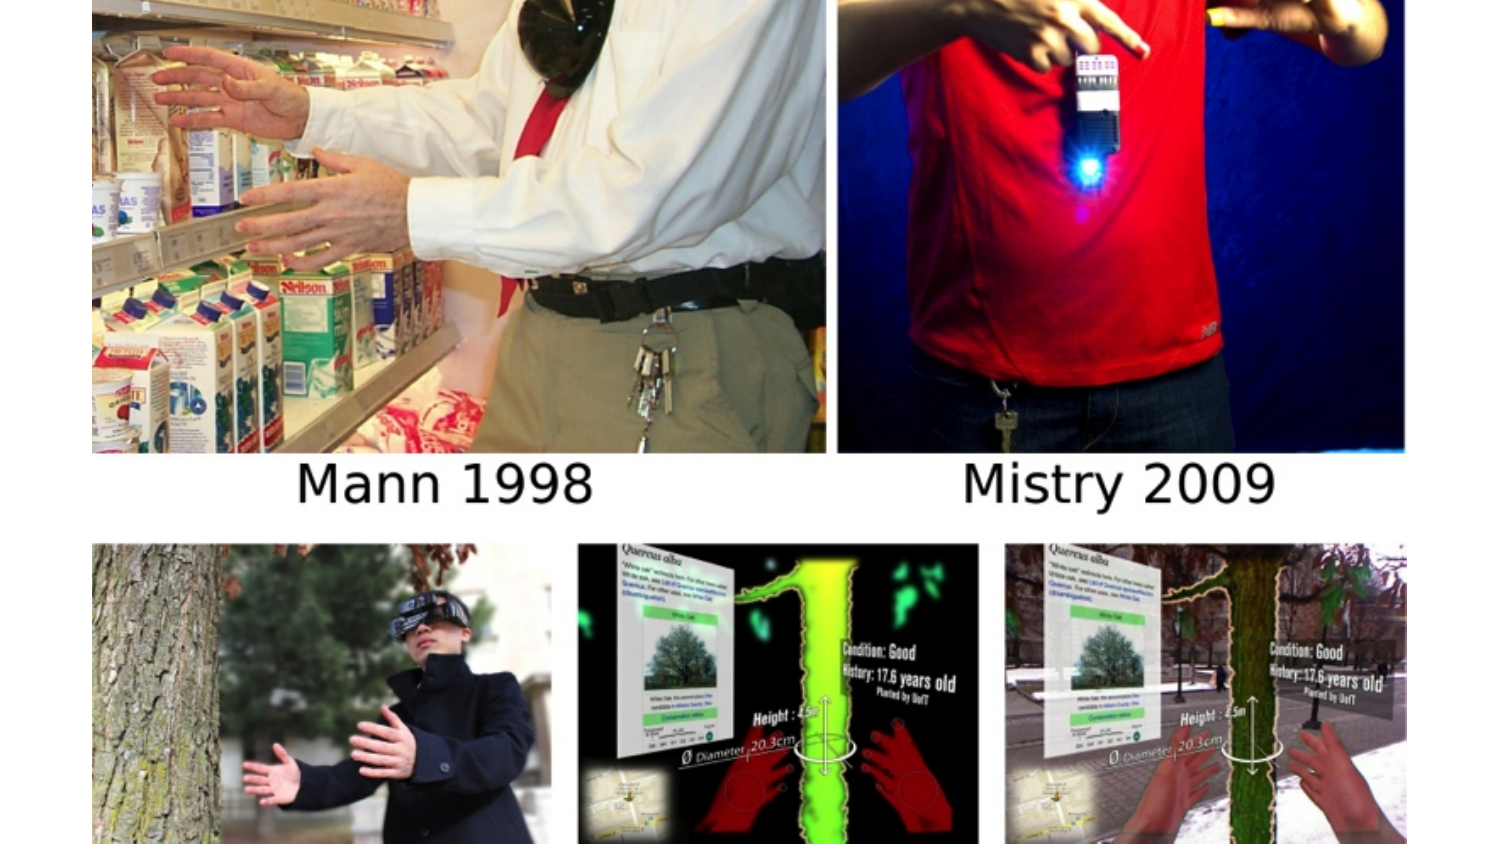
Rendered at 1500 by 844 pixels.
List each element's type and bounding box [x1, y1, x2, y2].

picture [92, 0, 1407, 844]
